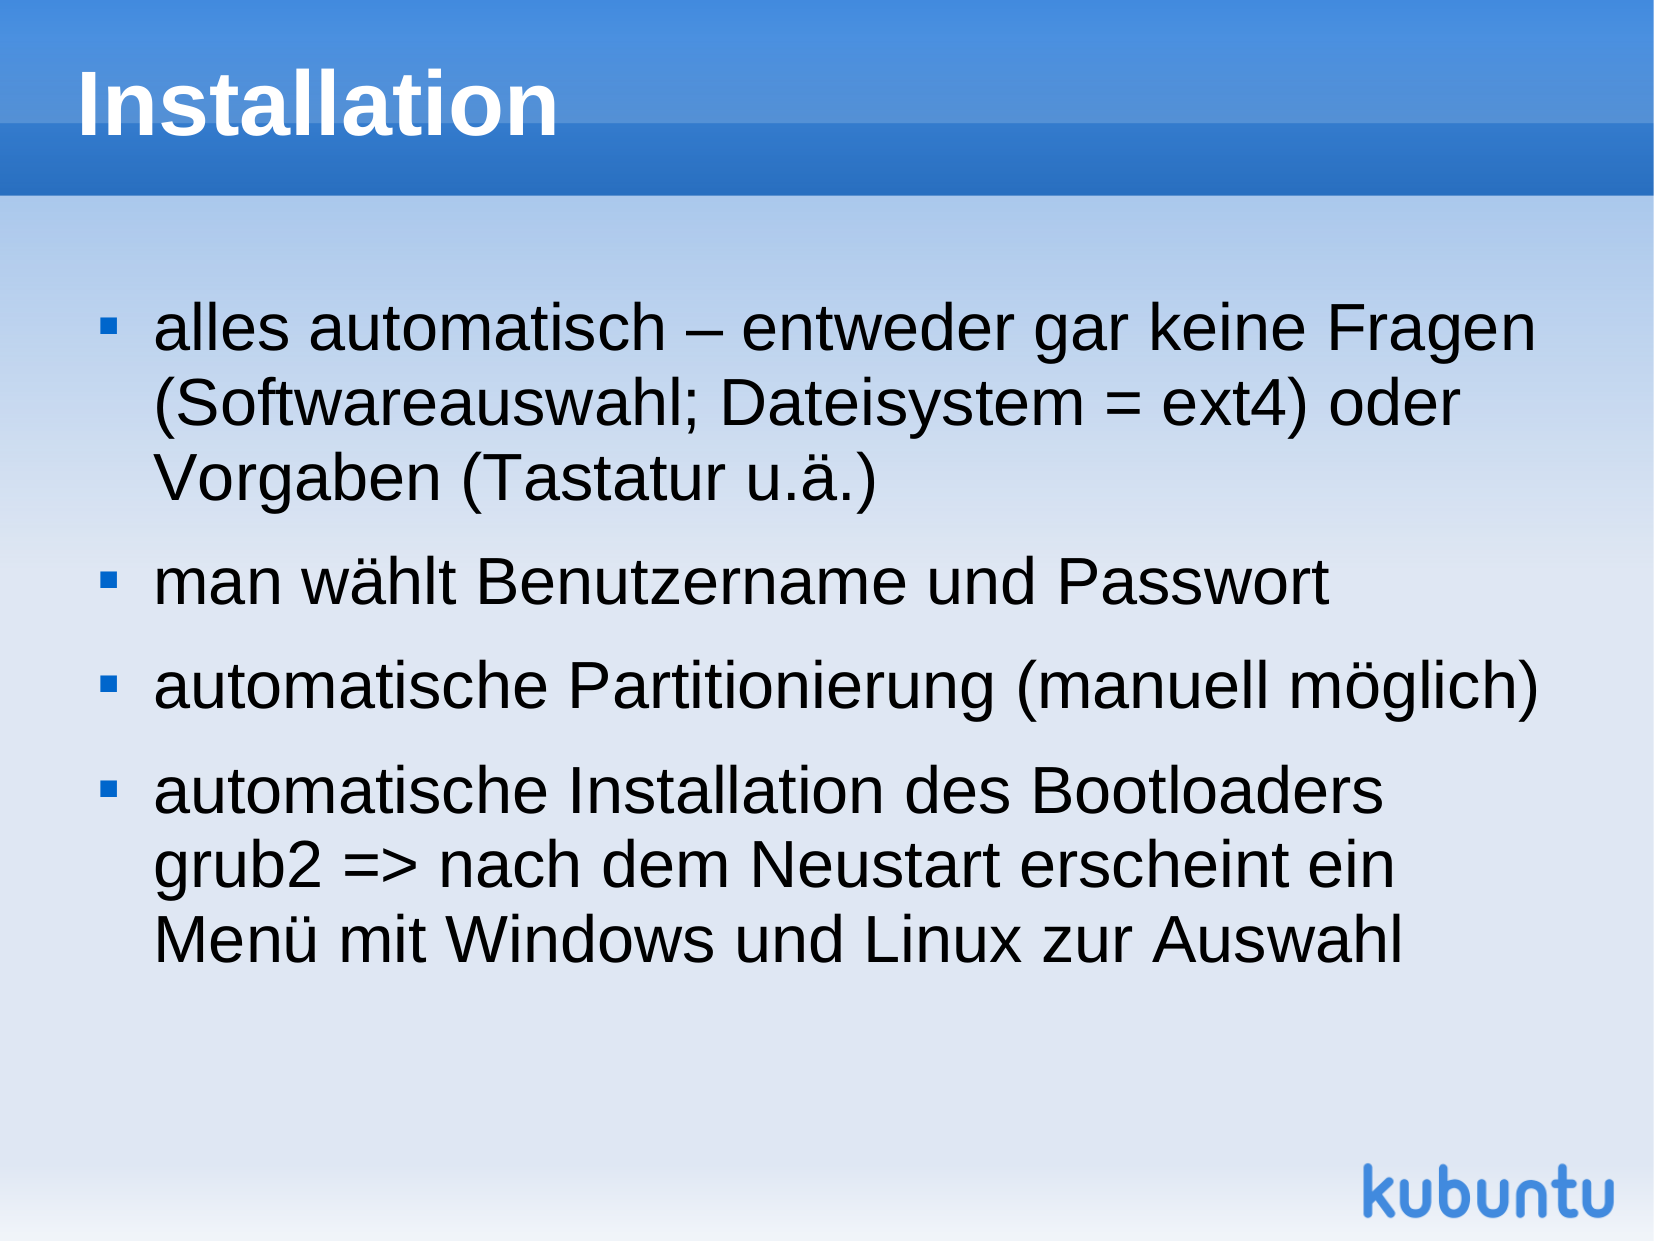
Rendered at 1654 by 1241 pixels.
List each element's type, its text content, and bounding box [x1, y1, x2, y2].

title Installation [76, 0, 1565, 208]
picture [0, 0, 1654, 1241]
list alles automatisch – entweder gar keine Fragen (Softwareauswahl; Dateisystem = ext4) oder Vorgaben (Tastatur u.ä.) man wählt Benutzername und Passwort automatische Partitionierung (manuell möglich) automatische Installation des Bootloaders grub2 => nach dem Neustart erscheint ein Menü mit Windows und Linux zur Auswahl [82, 290, 1571, 1109]
